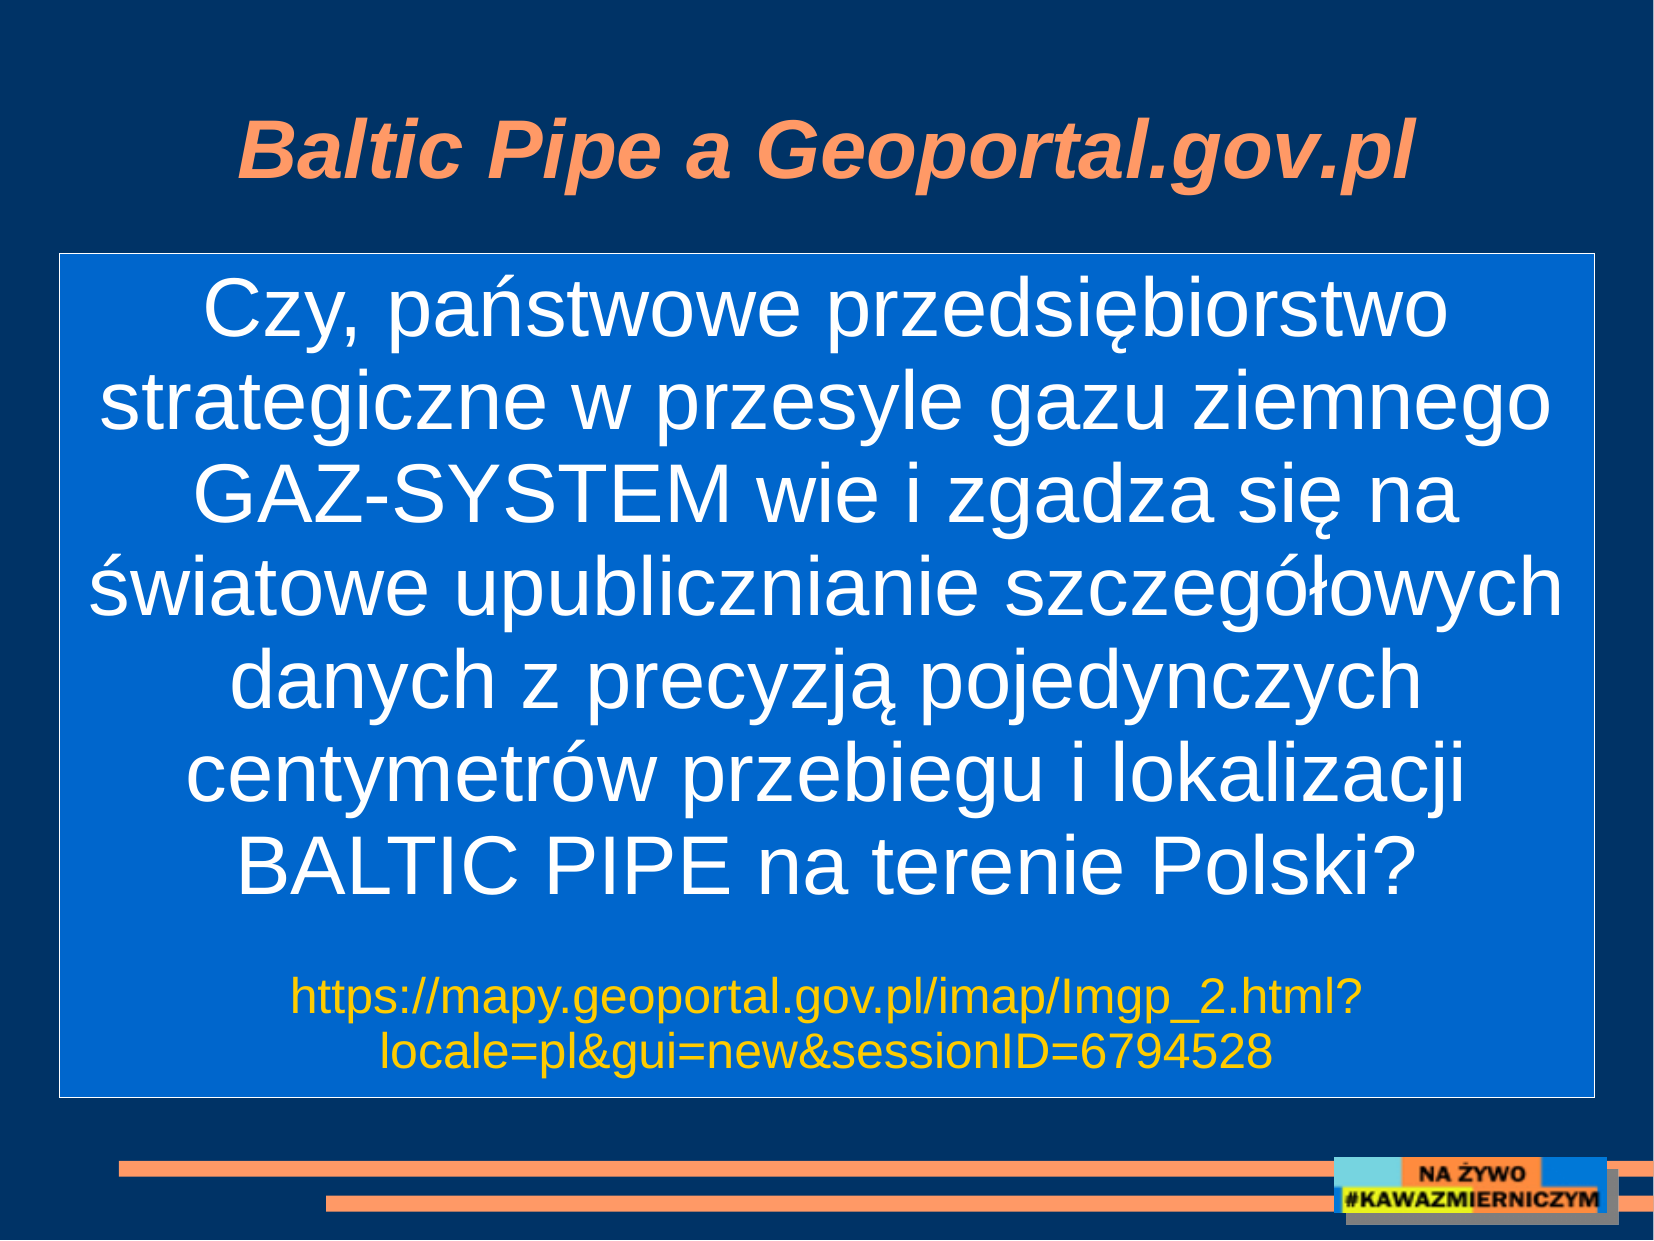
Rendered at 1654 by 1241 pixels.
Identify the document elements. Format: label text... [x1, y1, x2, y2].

table_header Czy, państwowe przedsiębiorstwo strategiczne w przesyle gazu ziemnego GAZ-SYSTEM wie i zgadza się na światowe upublicznianie szczegółowych danych z precyzją pojedynczych centymetrów przebiegu i lokalizacji BALTIC PIPE na terenie Polski? https://mapy.geoportal.gov.pl/imap/Imgp_2.html?locale=pl&gui=new&sessionID=6794528 [60, 254, 1594, 1097]
picture [1334, 1157, 1607, 1213]
title Baltic Pipe a Geoportal.gov.pl [121, 46, 1534, 253]
